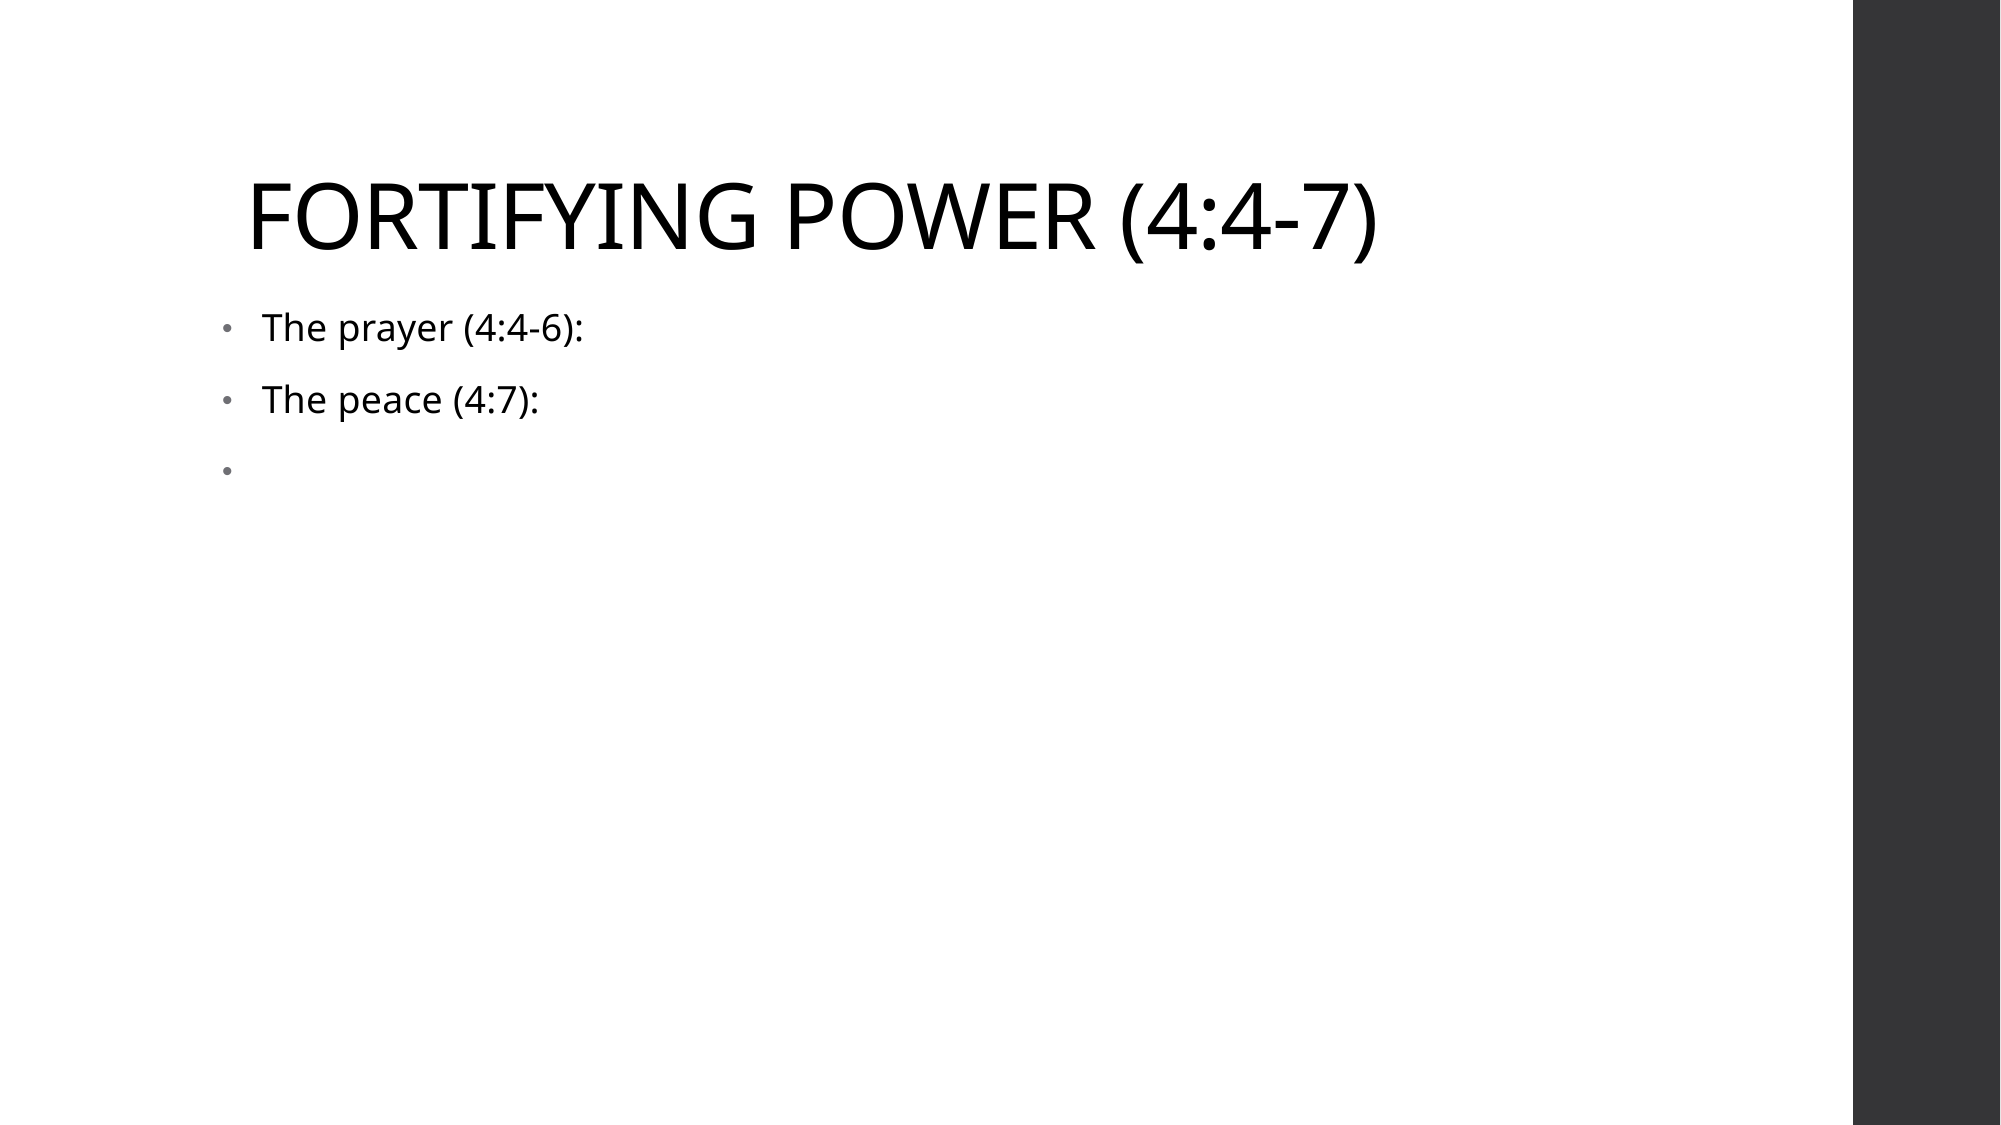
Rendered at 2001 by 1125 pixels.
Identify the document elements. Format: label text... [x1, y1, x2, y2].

list The prayer (4:4-6): The peace (4:7): [206, 299, 1617, 1014]
title FORTIFYING POWER (4:4-7) [206, 60, 1797, 278]
